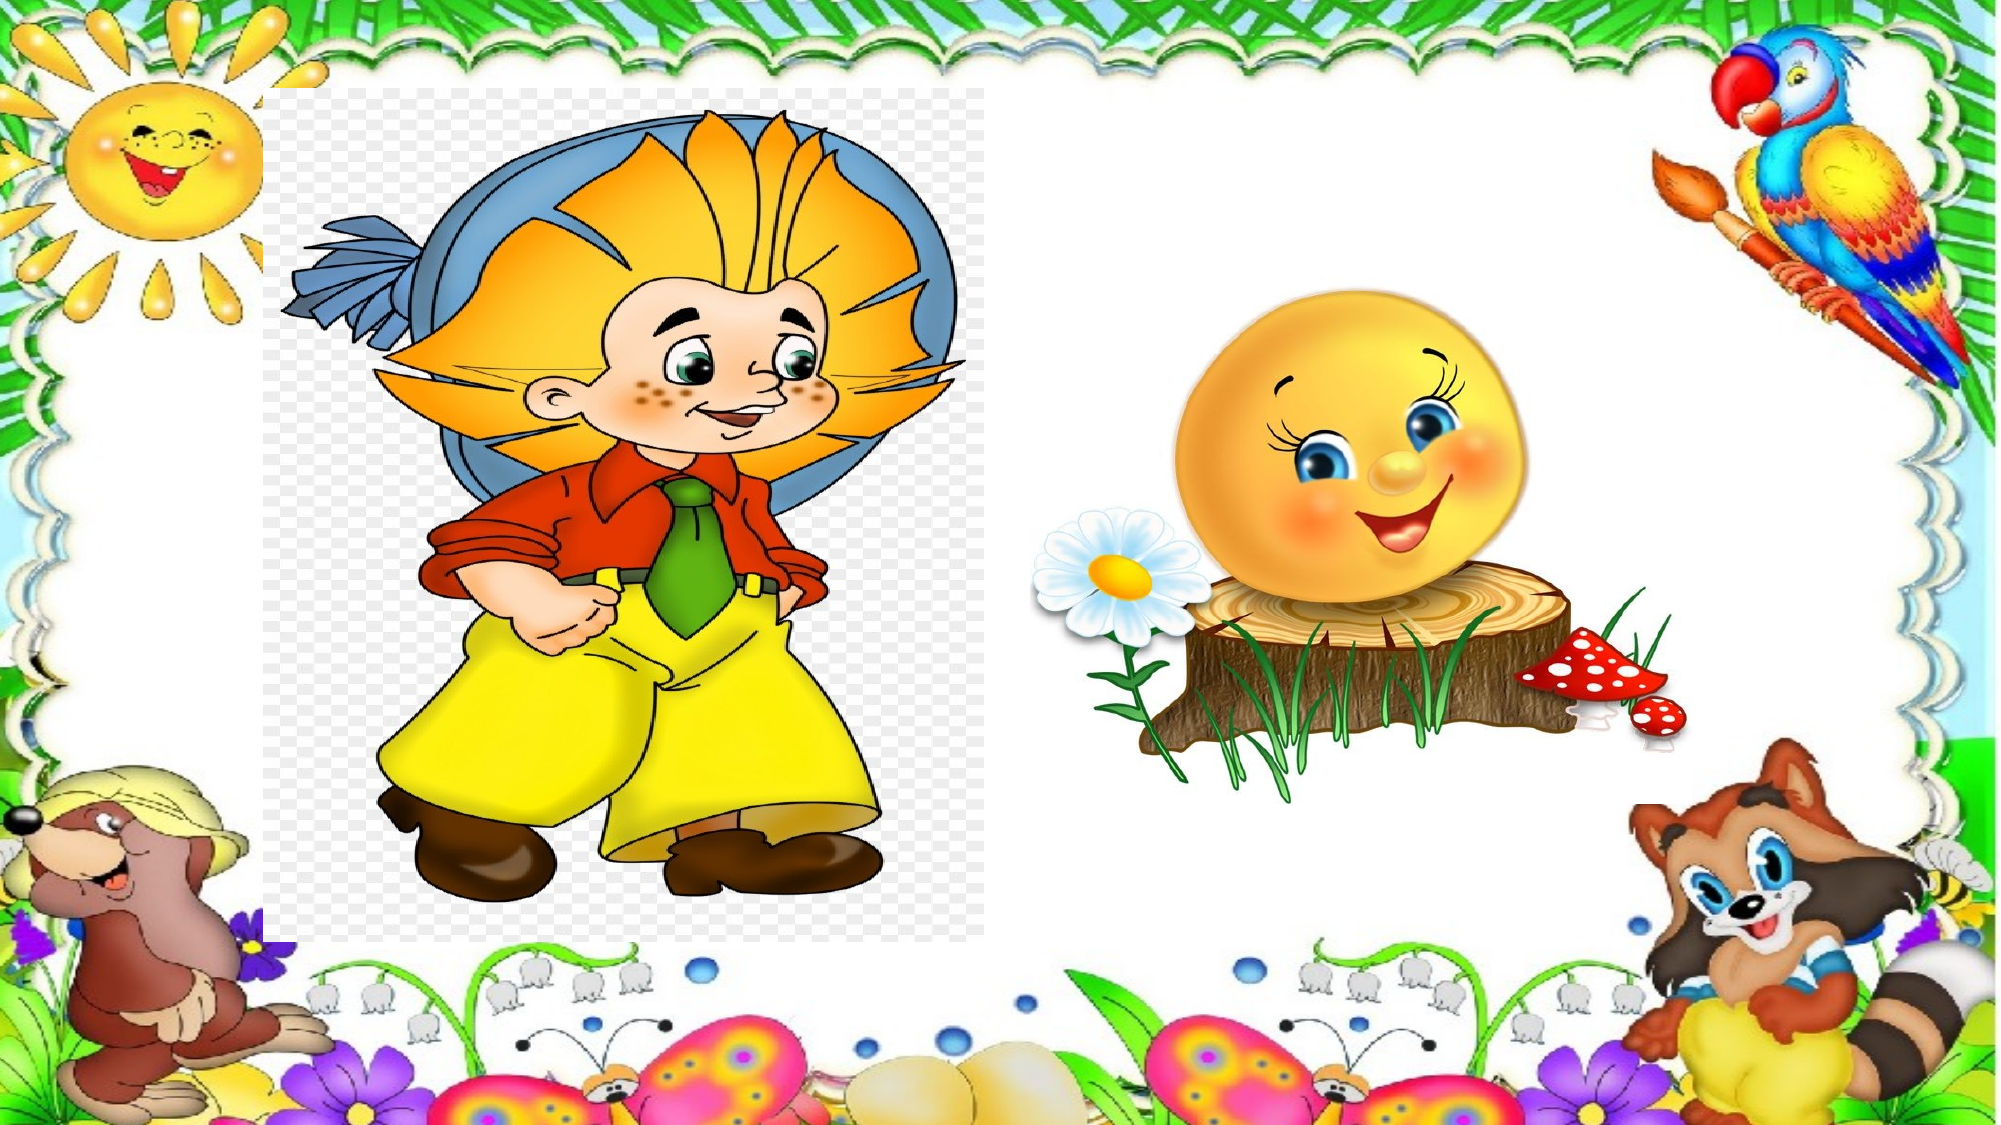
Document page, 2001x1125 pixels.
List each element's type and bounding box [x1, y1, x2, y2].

title [137, 59, 1863, 278]
picture [0, 0, 2000, 1125]
